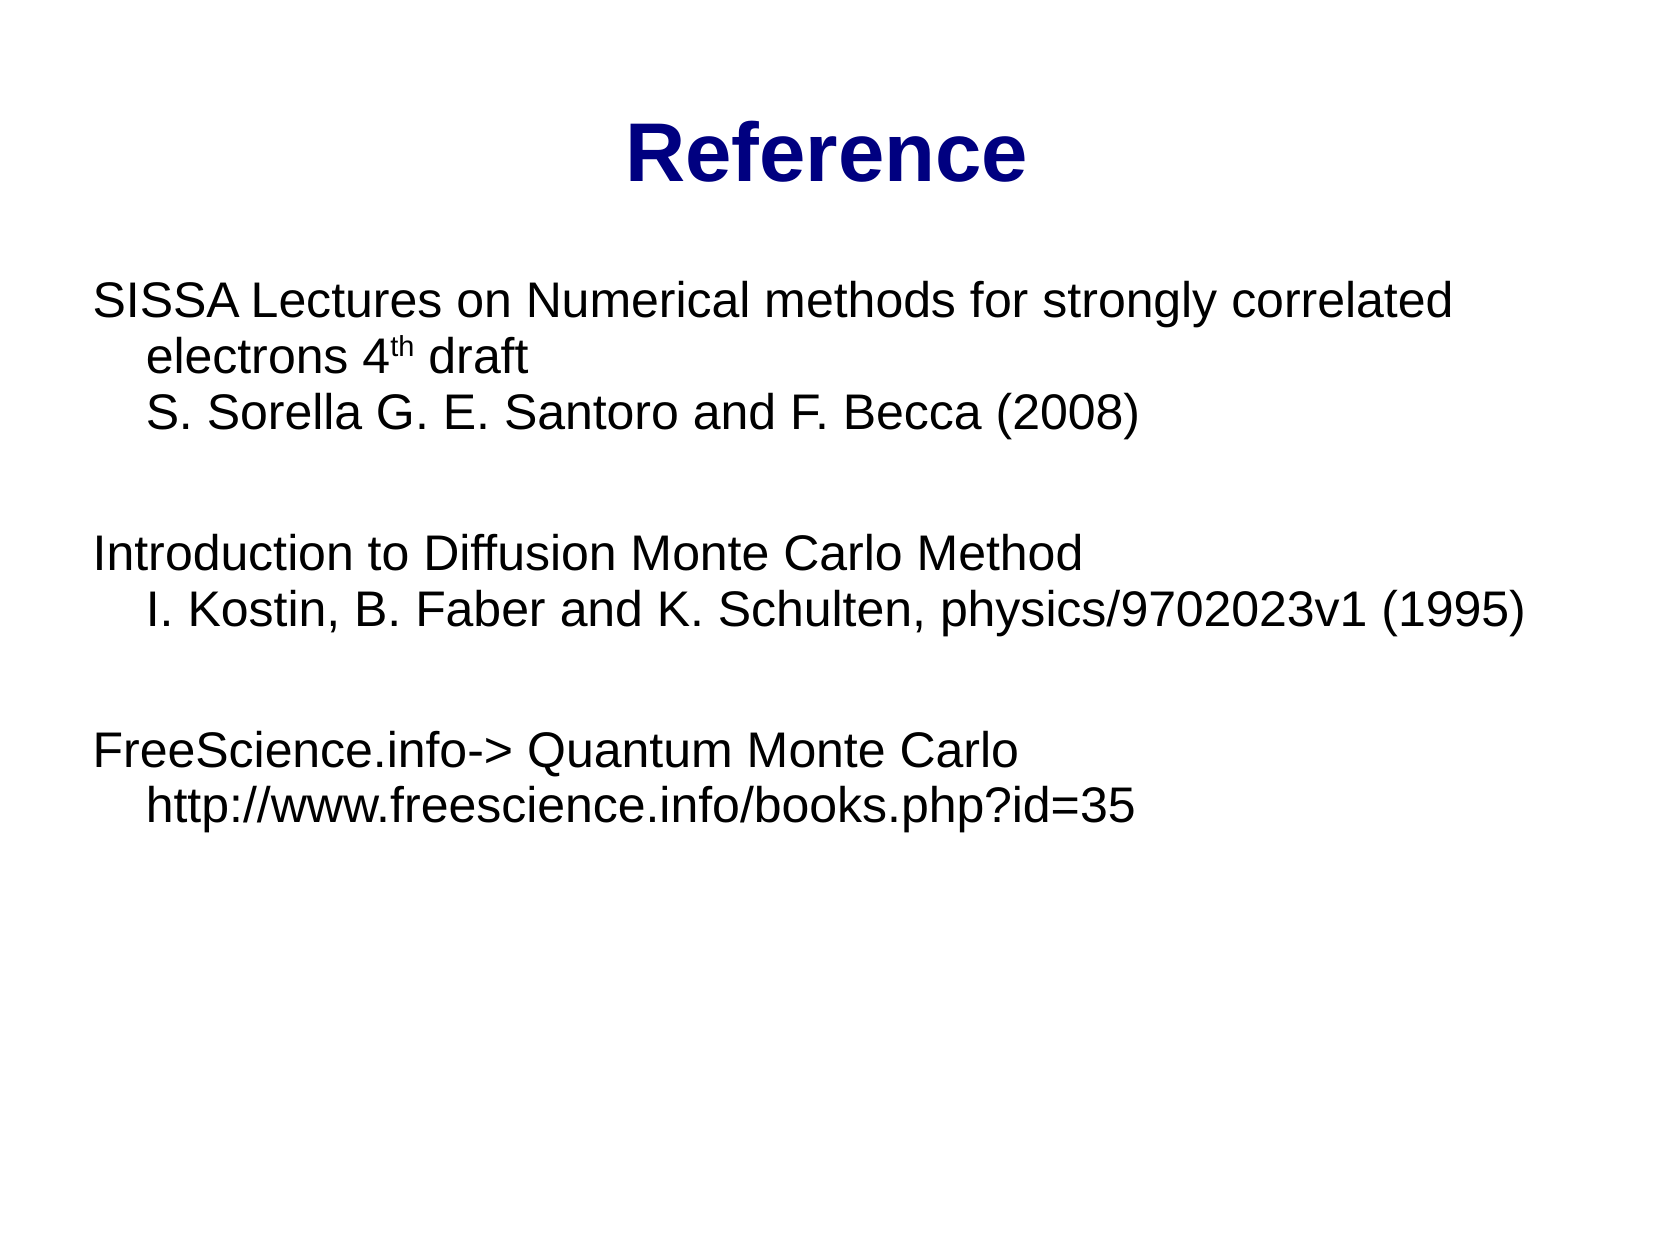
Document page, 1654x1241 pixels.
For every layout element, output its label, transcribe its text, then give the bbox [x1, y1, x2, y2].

title Reference [82, 49, 1571, 257]
list SISSA Lectures on Numerical methods for strongly correlated electrons 4th draft S. Sorella G. E. Santoro and F. Becca (2008) Introduction to Diffusion Monte Carlo Method I. Kostin, B. Faber and K. Schulten, physics/9702023v1 (1995) FreeScience.info-> Quantum Monte Carlo http://www.freescience.info/books.php?id=35 [75, 272, 1613, 1163]
